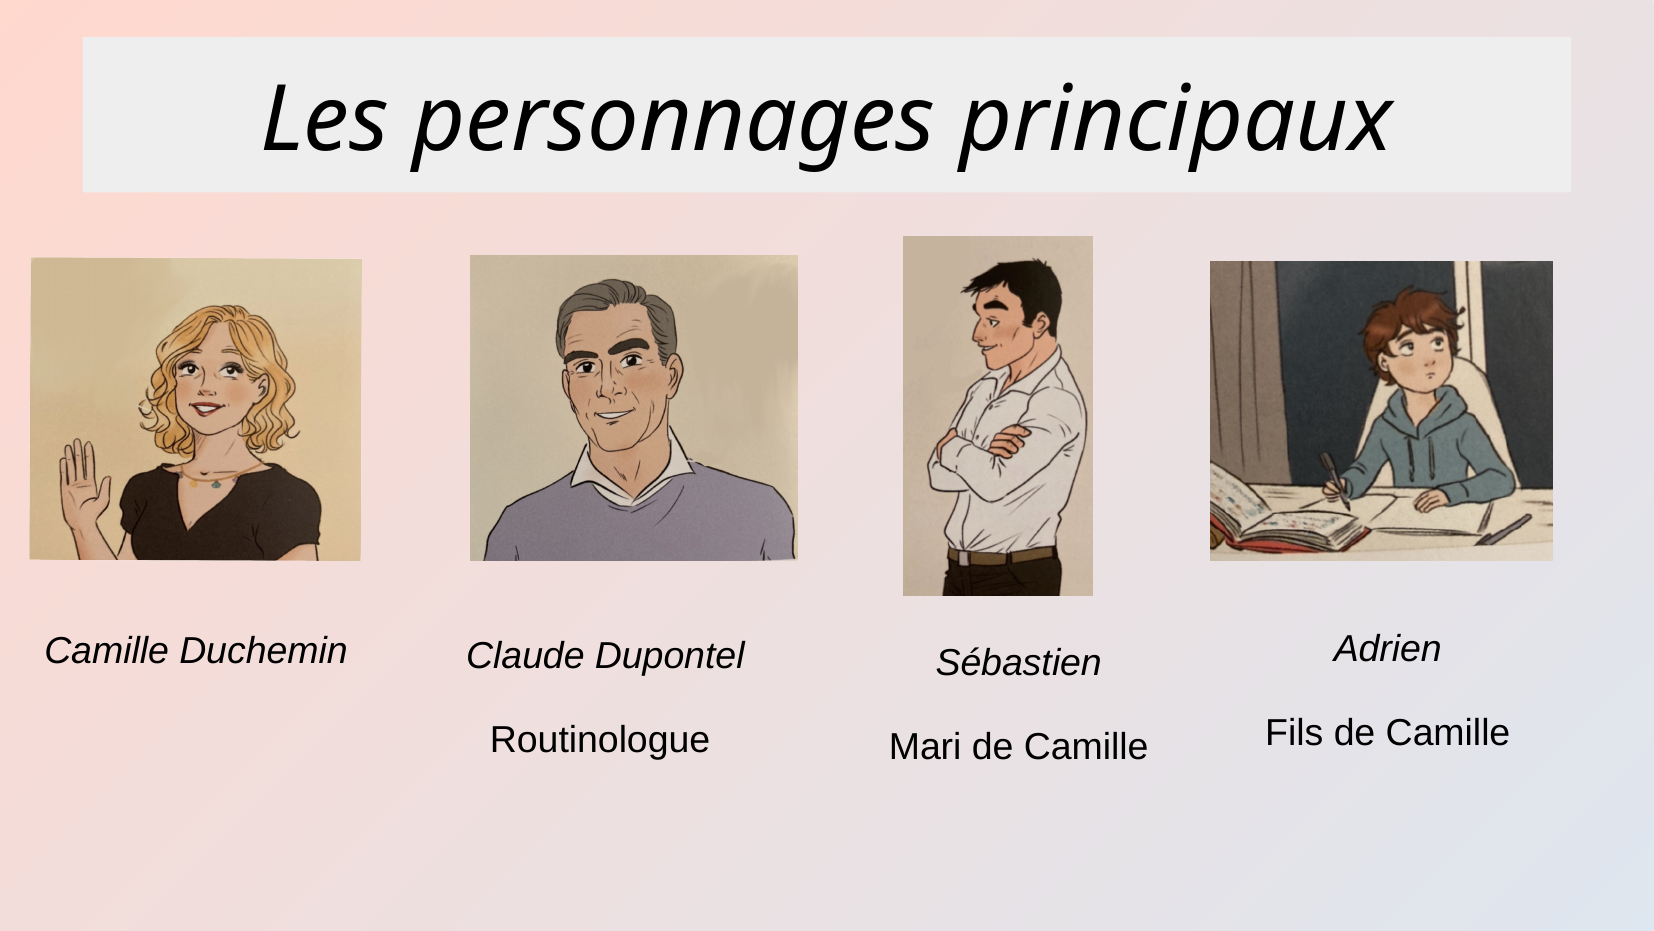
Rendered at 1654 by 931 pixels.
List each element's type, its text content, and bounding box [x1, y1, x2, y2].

text_box Adrien Fils de Camille [1210, 620, 1565, 761]
text_box Sébastien Mari de Camille [856, 633, 1182, 775]
picture [1210, 261, 1553, 562]
text_box Claude Dupontel Routinologue [442, 626, 768, 768]
text_box Camille Duchemin [29, 622, 384, 680]
title Les personnages principaux [82, 37, 1571, 193]
picture [29, 257, 362, 562]
picture [903, 236, 1093, 597]
picture [470, 255, 798, 562]
